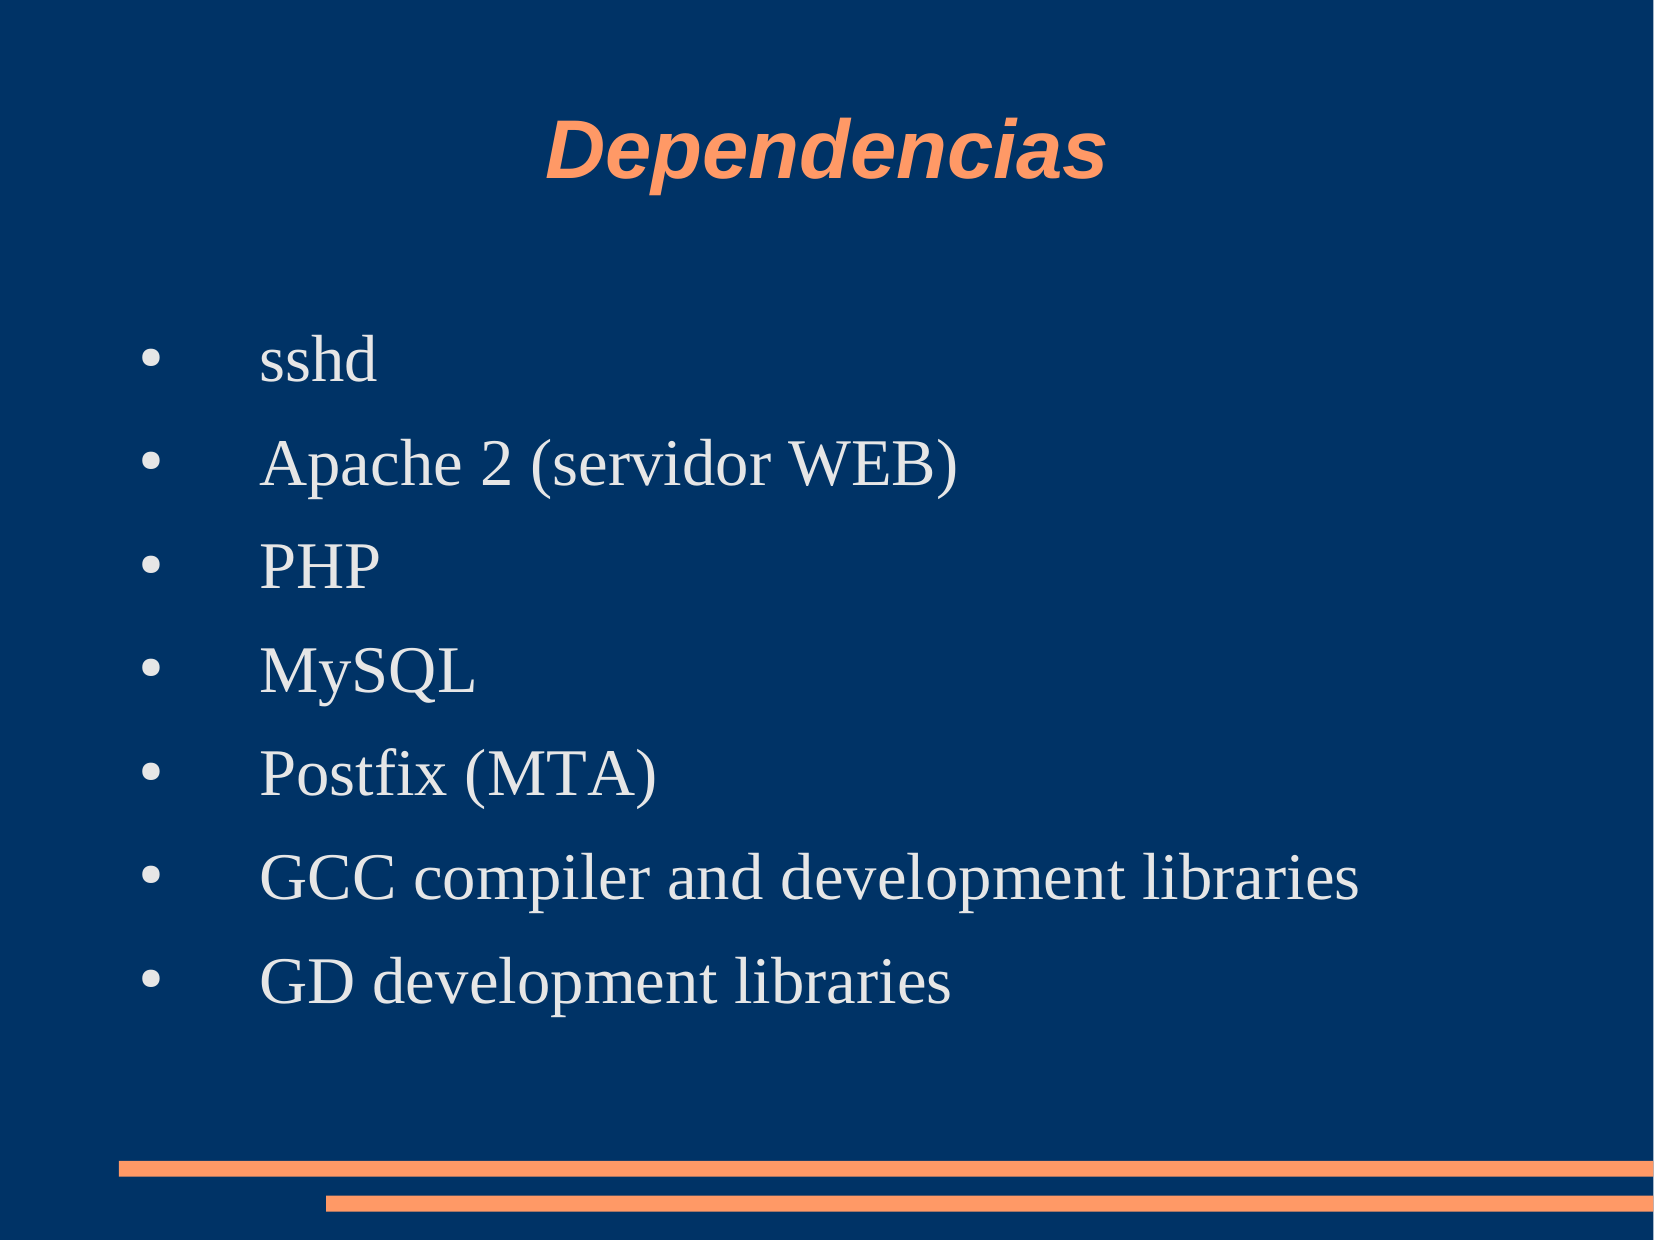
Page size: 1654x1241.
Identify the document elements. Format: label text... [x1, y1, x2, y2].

title Dependencias [121, 46, 1534, 254]
list sshd Apache 2 (servidor WEB) PHP MySQL Postfix (MTA) GCC compiler and development libraries GD development libraries [121, 322, 1561, 1141]
